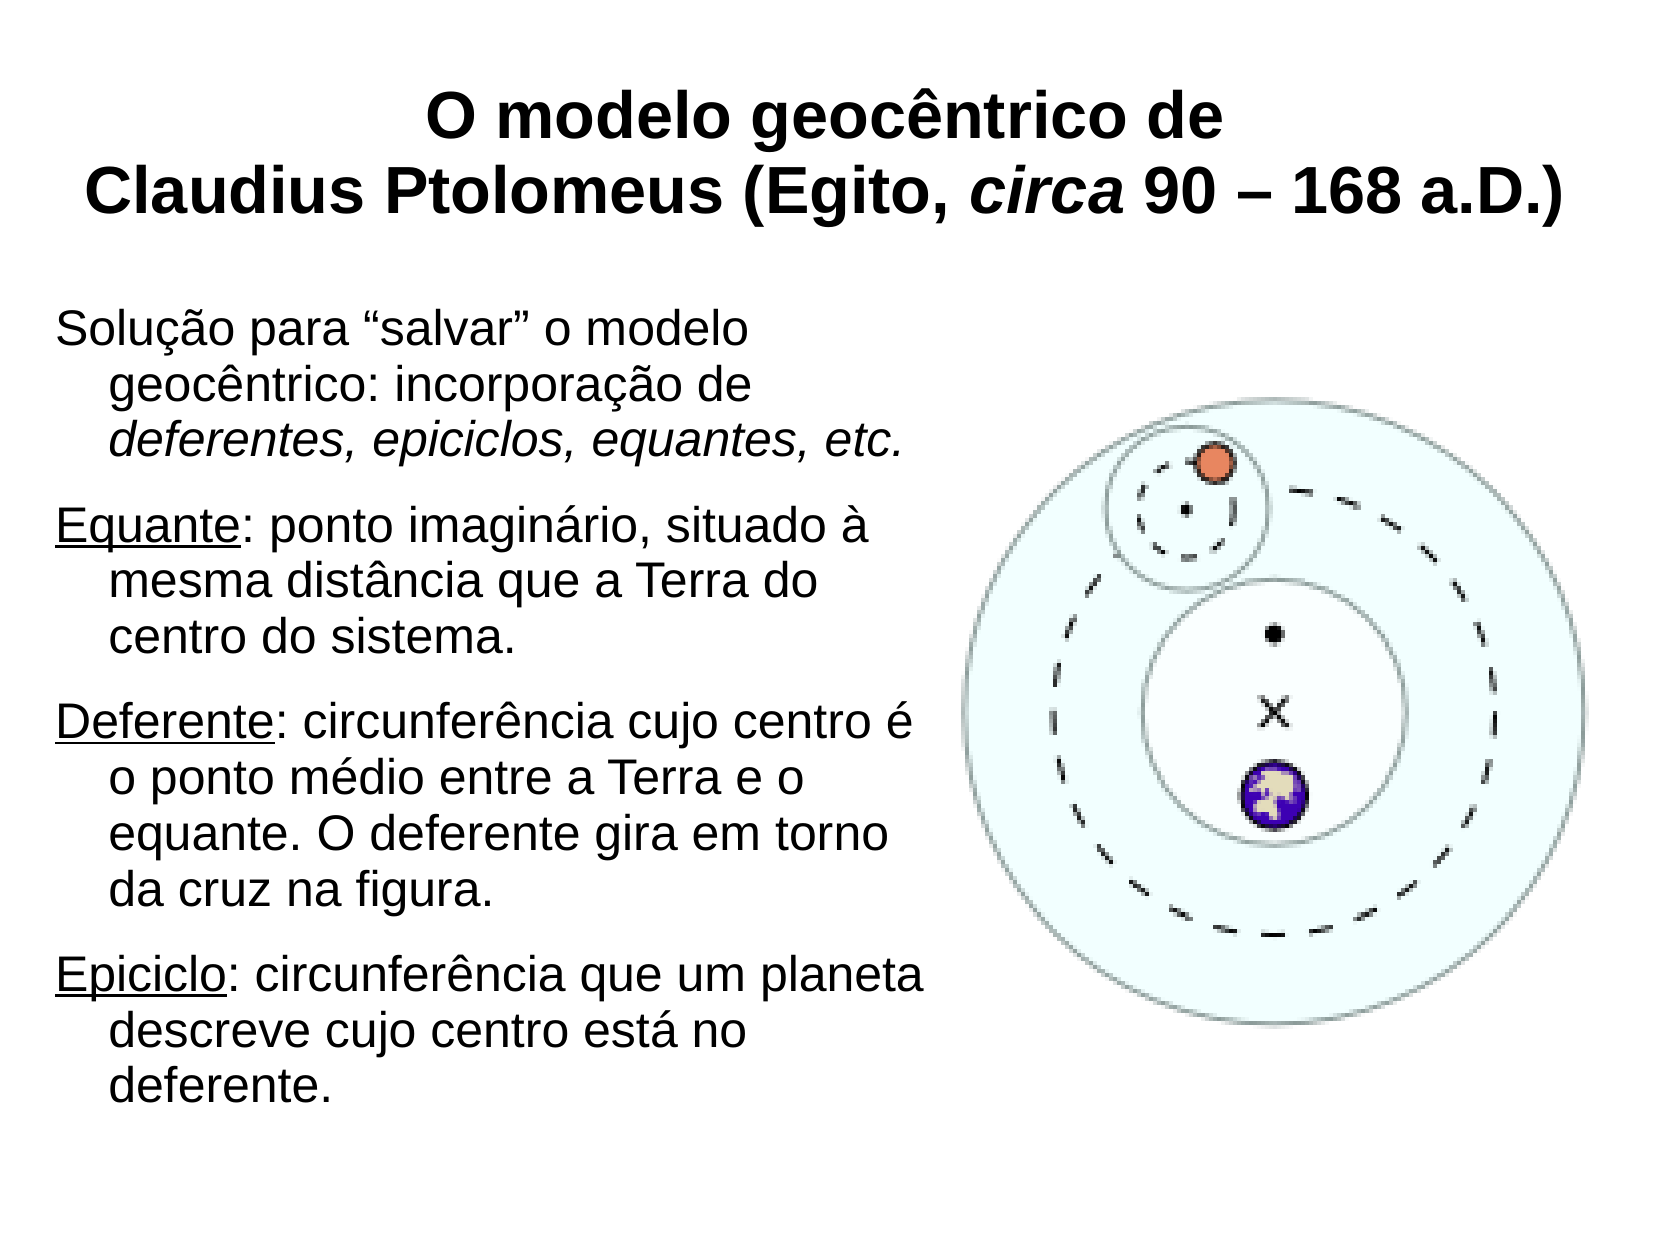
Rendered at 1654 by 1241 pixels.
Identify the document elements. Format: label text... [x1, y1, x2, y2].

title O modelo geocêntrico de Claudius Ptolomeus (Egito, circa 90 – 168 a.D.) [37, 49, 1613, 257]
picture [845, 290, 1609, 1109]
list Solução para “salvar” o modelo geocêntrico: incorporação de deferentes, epiciclos, equantes, etc. Equante: ponto imaginário, situado à mesma distância que a Terra do centro do sistema. Deferente: circunferência cujo centro é o ponto médio entre a Terra e o equante. O deferente gira em torno da cruz na figura. Epiciclo: circunferência que um planeta descreve cujo centro está no deferente. [37, 300, 938, 1196]
